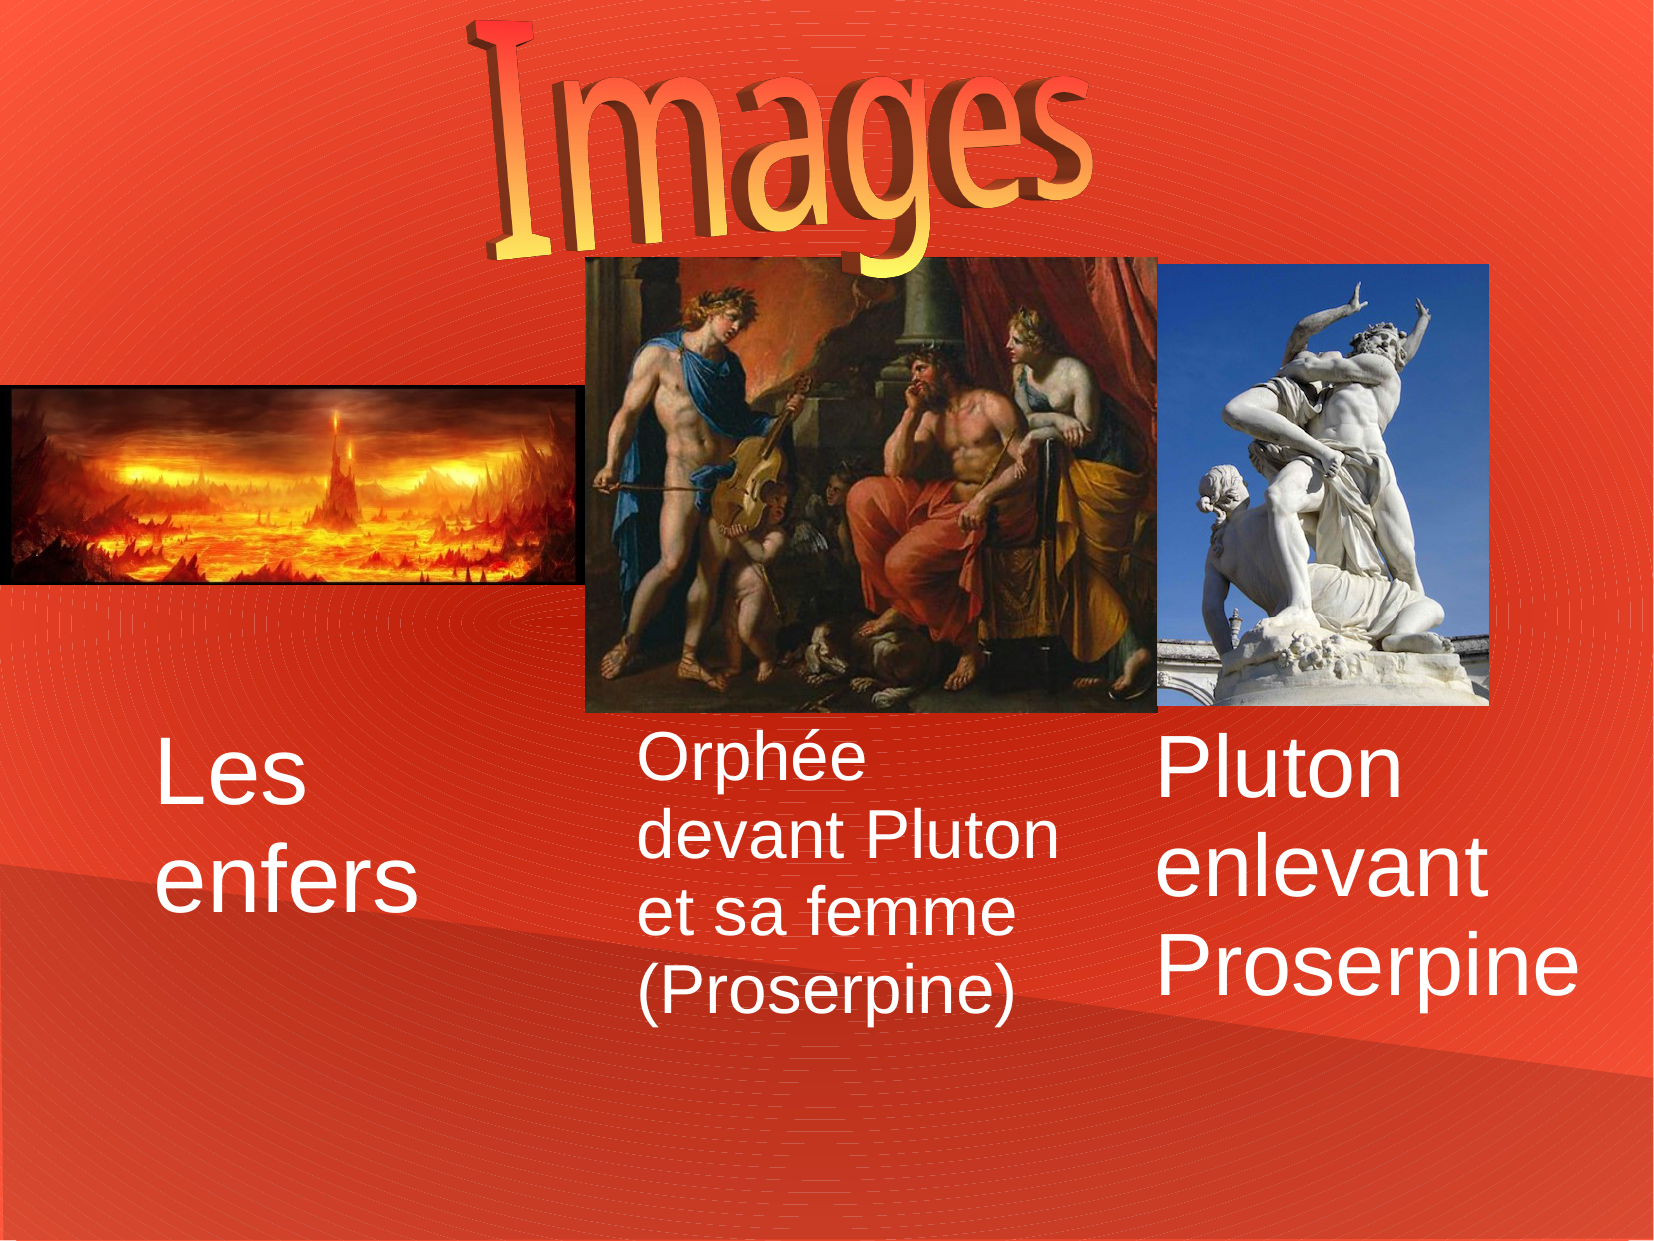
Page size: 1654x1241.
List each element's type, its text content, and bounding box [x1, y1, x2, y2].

picture [0, 257, 1489, 713]
list Les enfers [82, 717, 562, 1109]
list Orphée devant Pluton et sa femme (Proserpine) [585, 717, 1065, 1109]
text_box [82, 1145, 1182, 1203]
list Pluton enlevant Proserpine [1088, 717, 1595, 1109]
